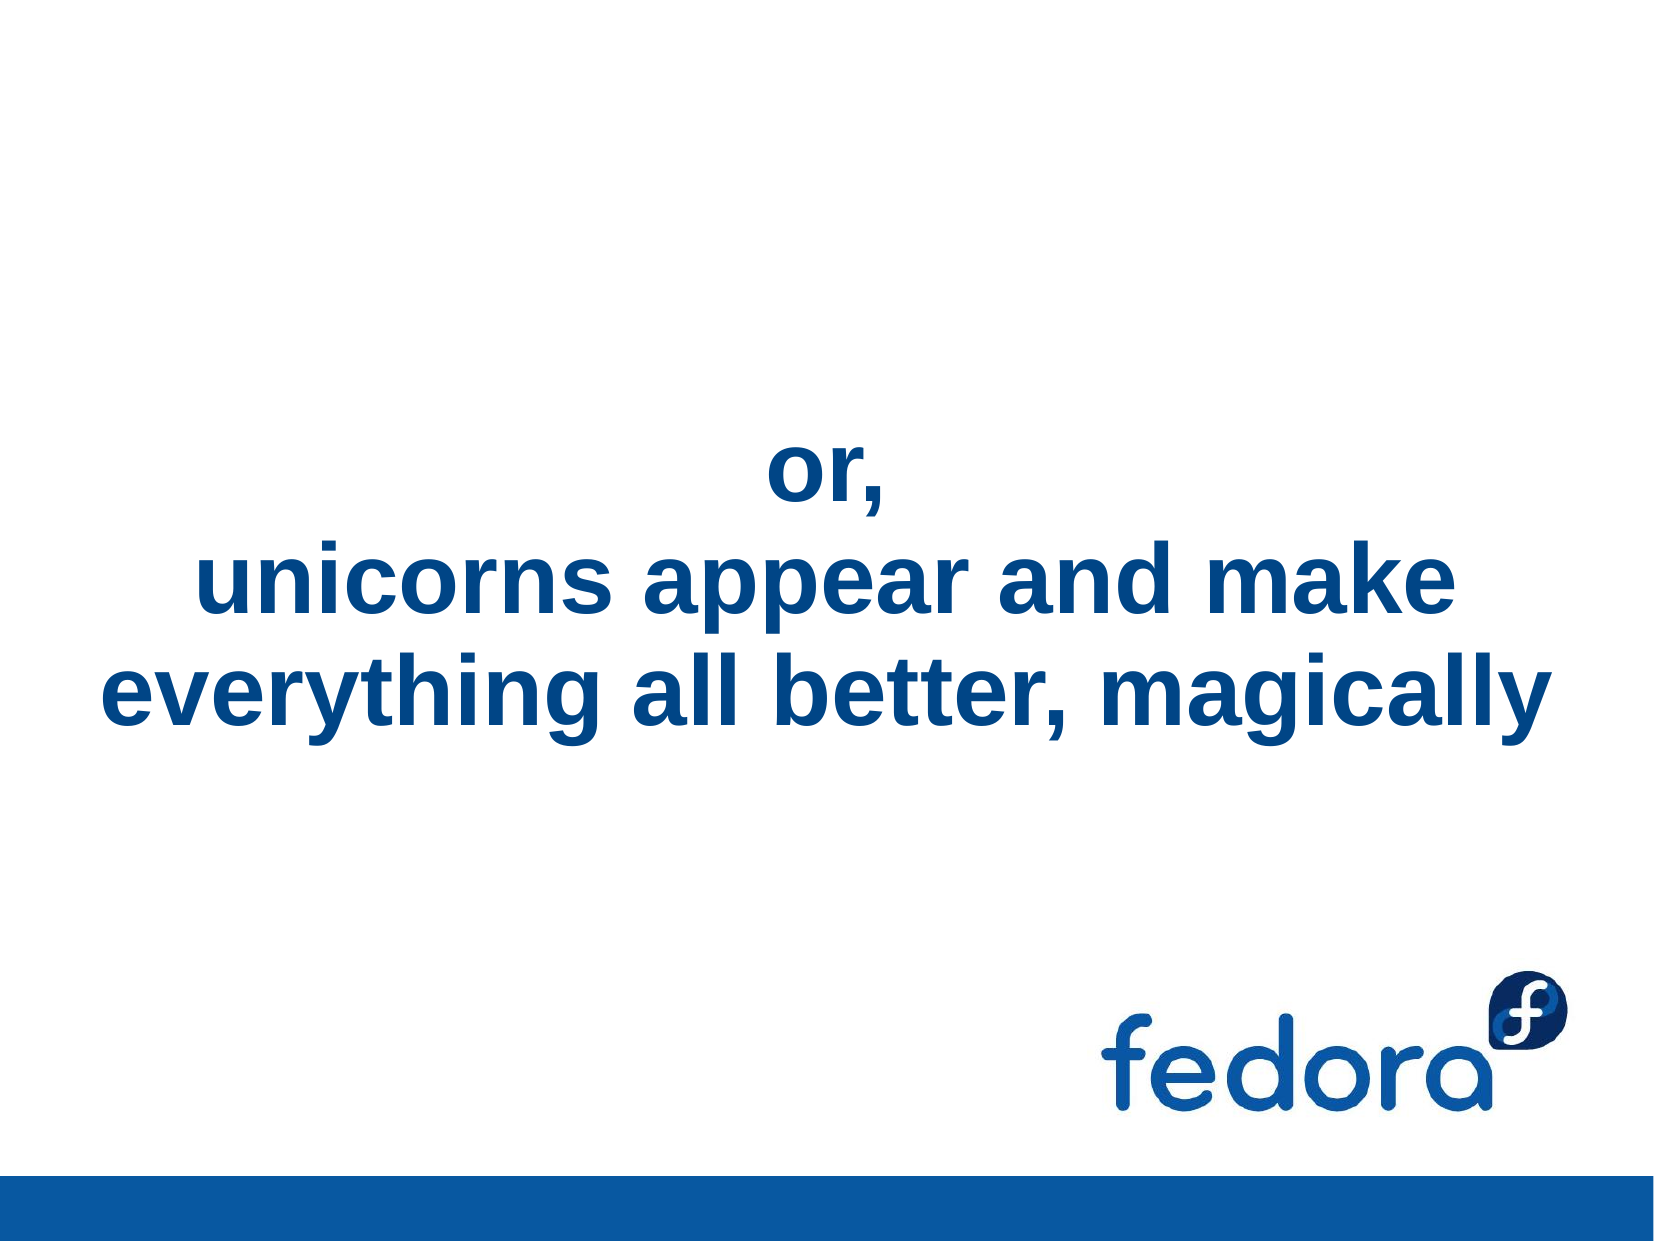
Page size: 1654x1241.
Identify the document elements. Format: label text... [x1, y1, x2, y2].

picture [1087, 958, 1576, 1125]
title or, unicorns appear and make everything all better, magically [82, 49, 1571, 1109]
picture [0, 1176, 1654, 1241]
